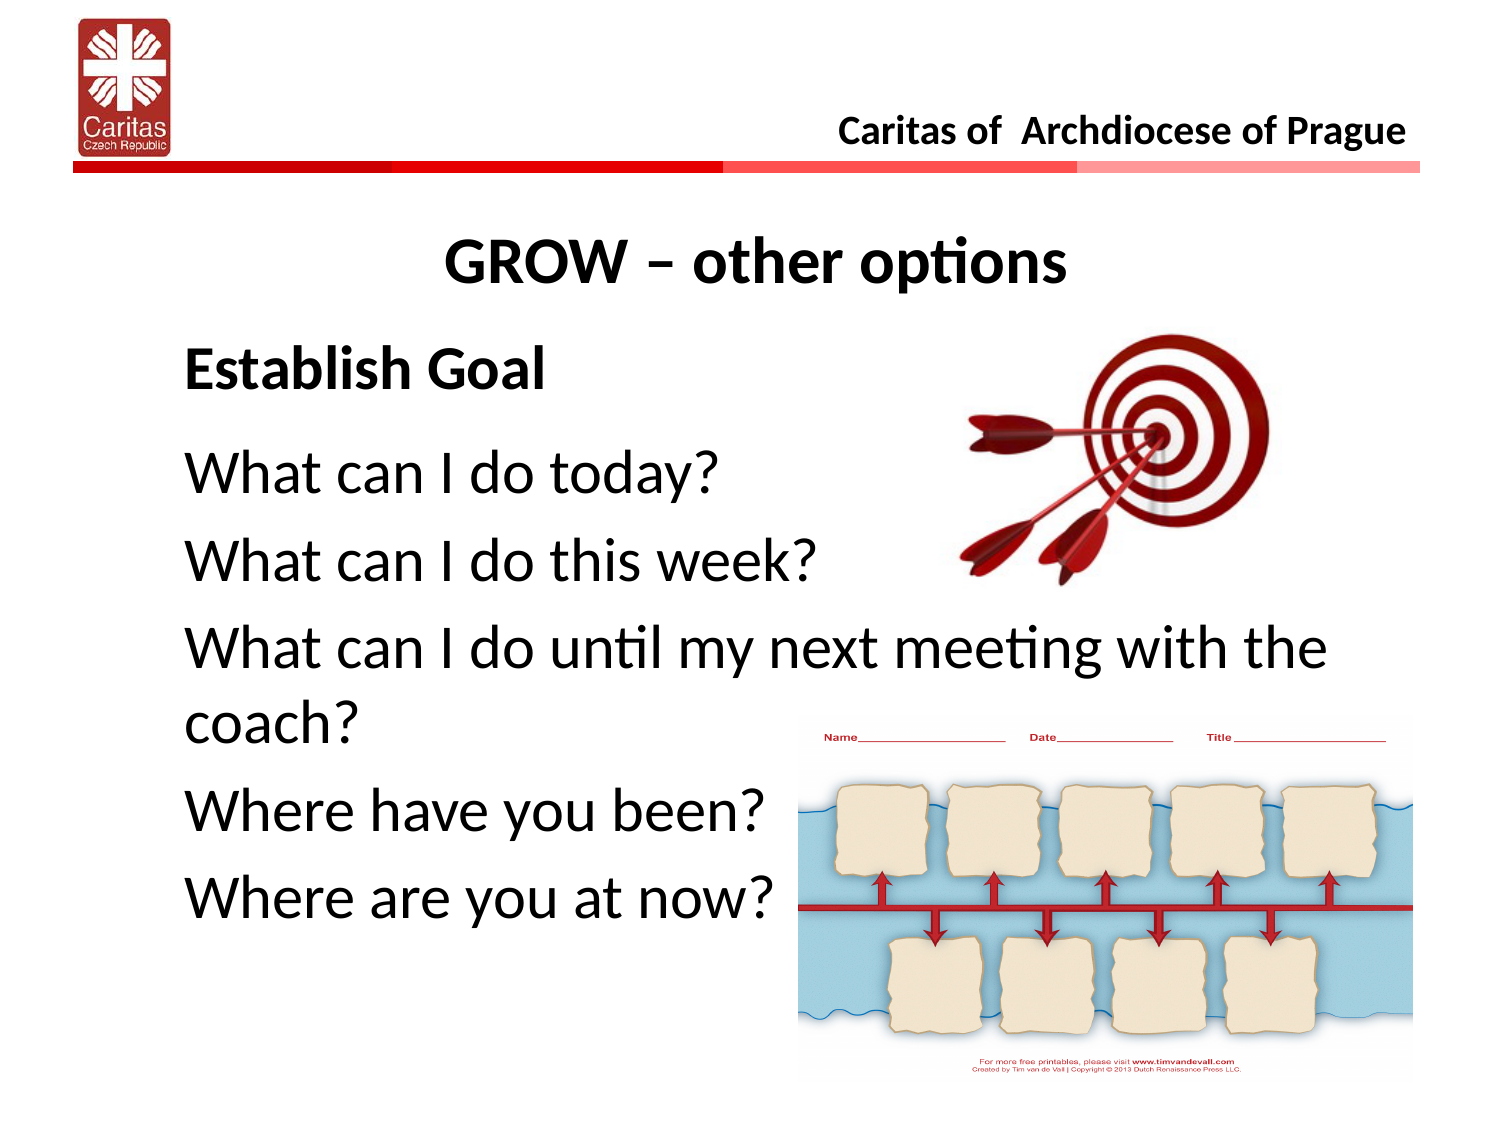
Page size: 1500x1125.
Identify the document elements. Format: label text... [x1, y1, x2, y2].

picture [74, 17, 174, 160]
picture [918, 304, 1282, 618]
text_box [73, 161, 1420, 173]
title Caritas of Archdiocese of Prague [253, 88, 1459, 191]
list GROW – other options Establish Goal What can I do today? What can I do this week? What can I do until my next meeting with the coach? Where have you been? Where are you at now? [112, 202, 1367, 1077]
picture [798, 716, 1413, 1083]
